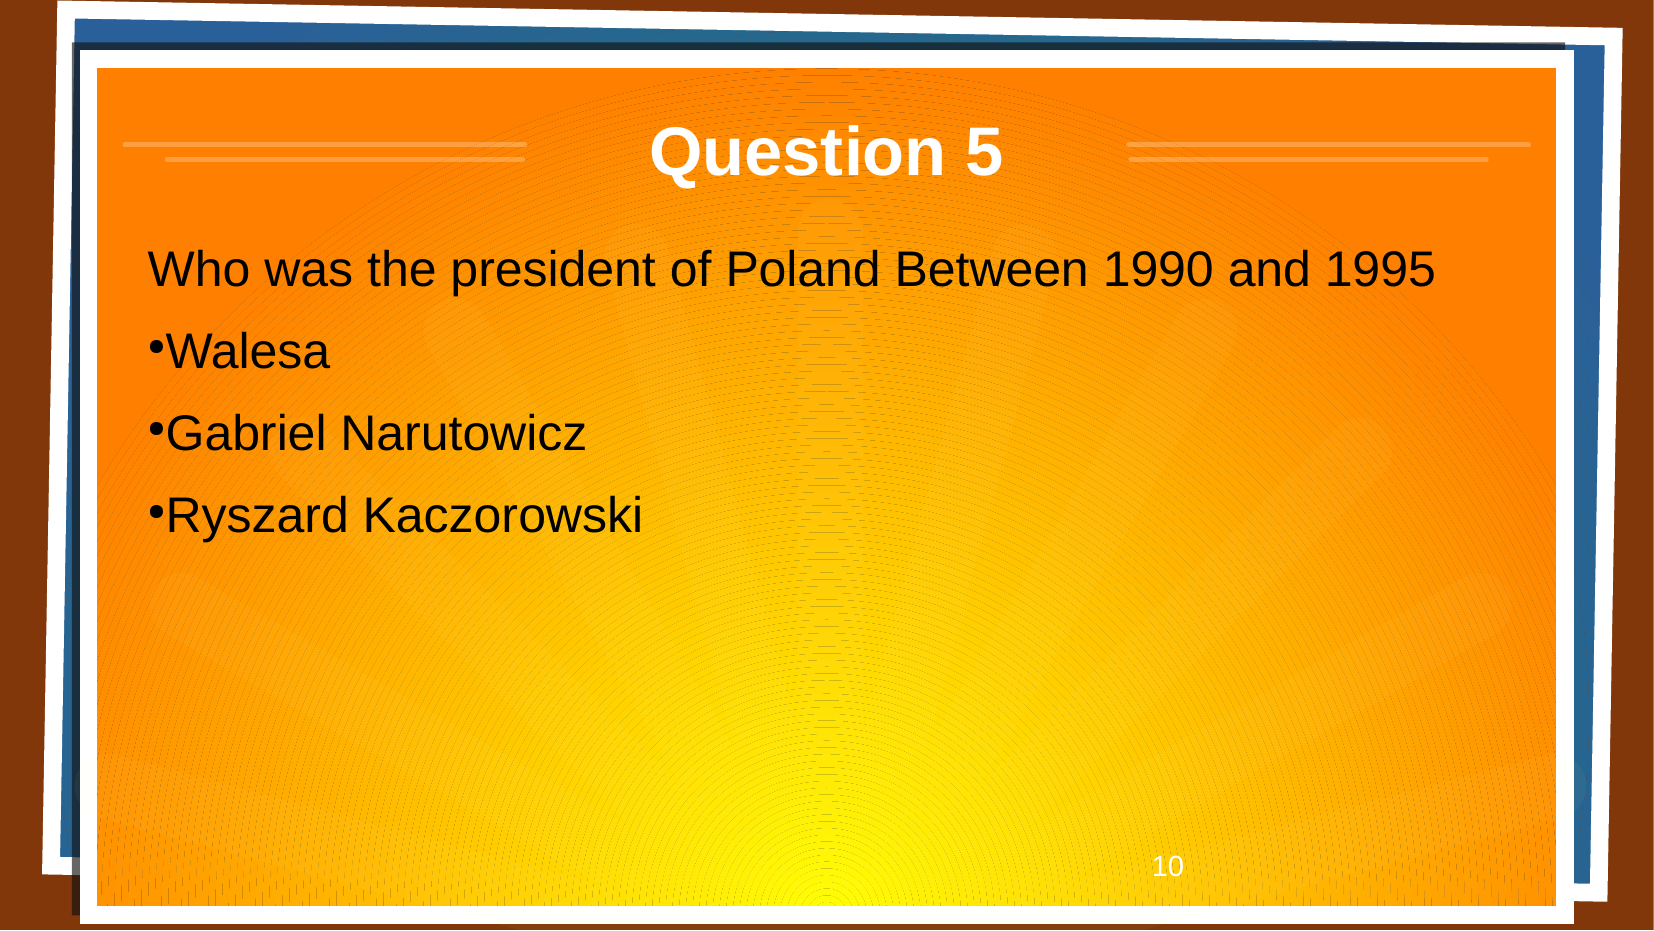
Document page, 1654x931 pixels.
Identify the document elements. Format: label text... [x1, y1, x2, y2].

list Who was the president of Poland Between 1990 and 1995 Walesa Gabriel Narutowicz Ryszard Kaczorowski [147, 236, 1506, 827]
text_box [1151, 847, 1506, 912]
title Question 5 [531, 73, 1123, 222]
